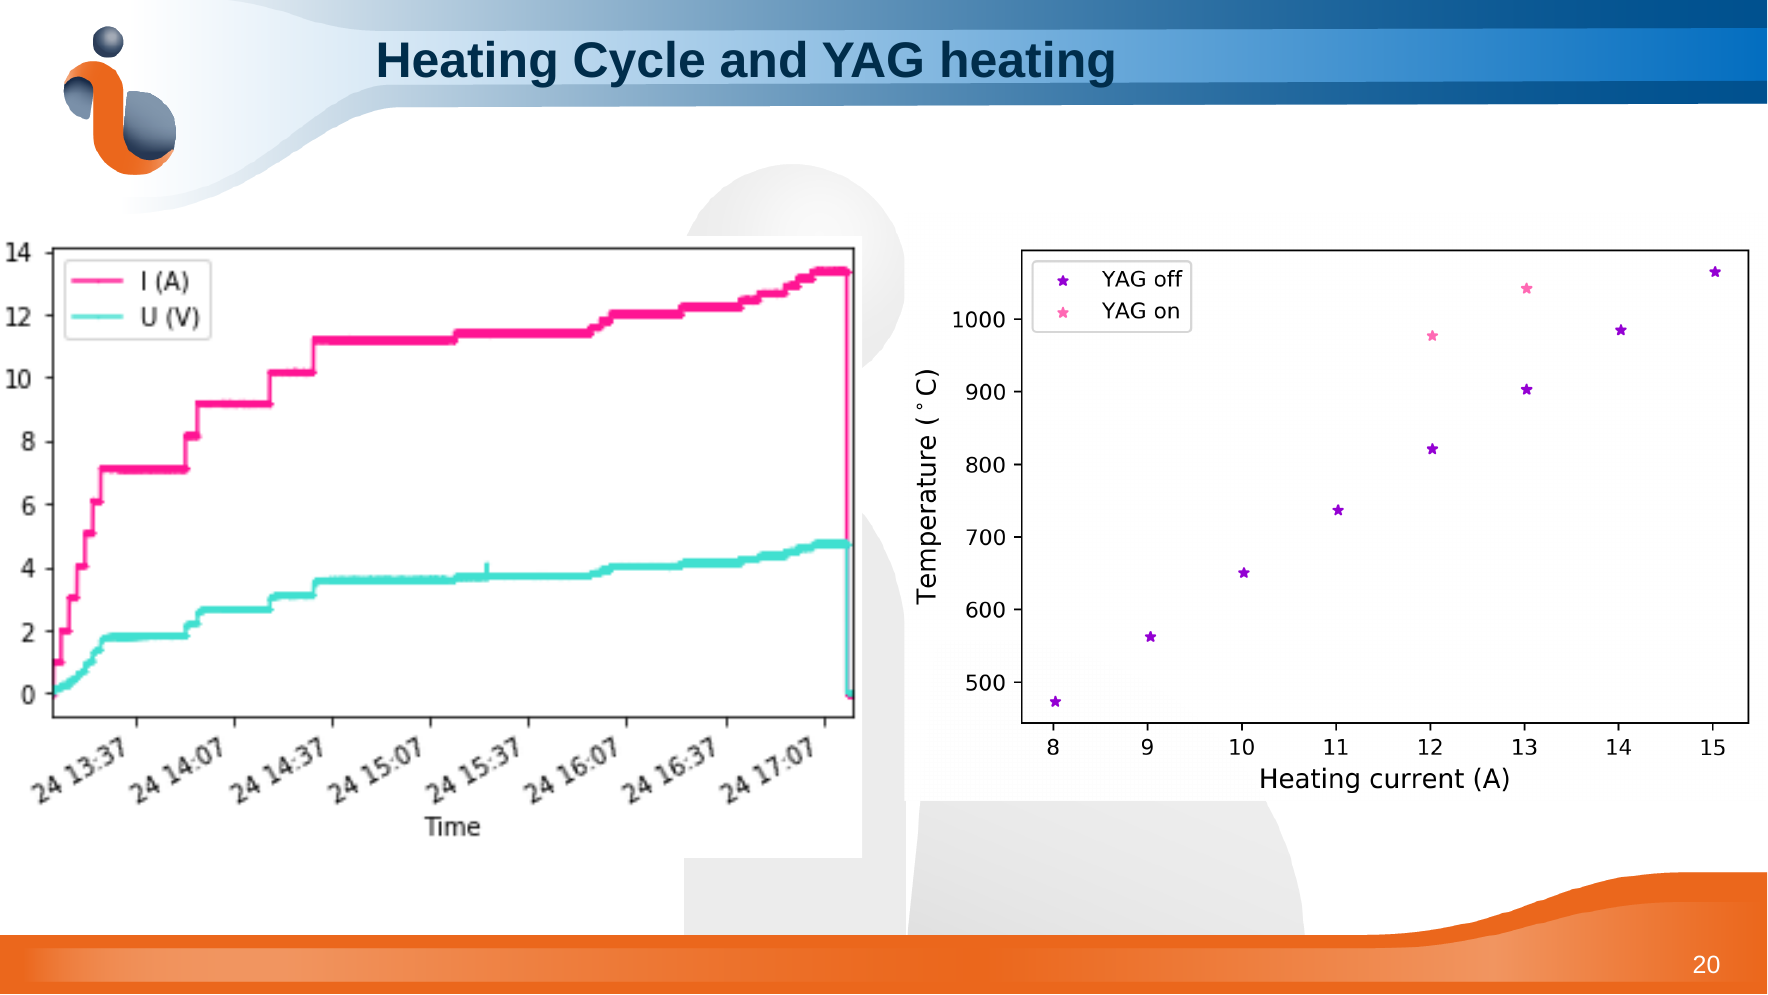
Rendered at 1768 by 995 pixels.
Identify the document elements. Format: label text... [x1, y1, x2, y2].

title Heating Cycle and YAG heating [375, 24, 1309, 96]
picture [0, 0, 1768, 994]
